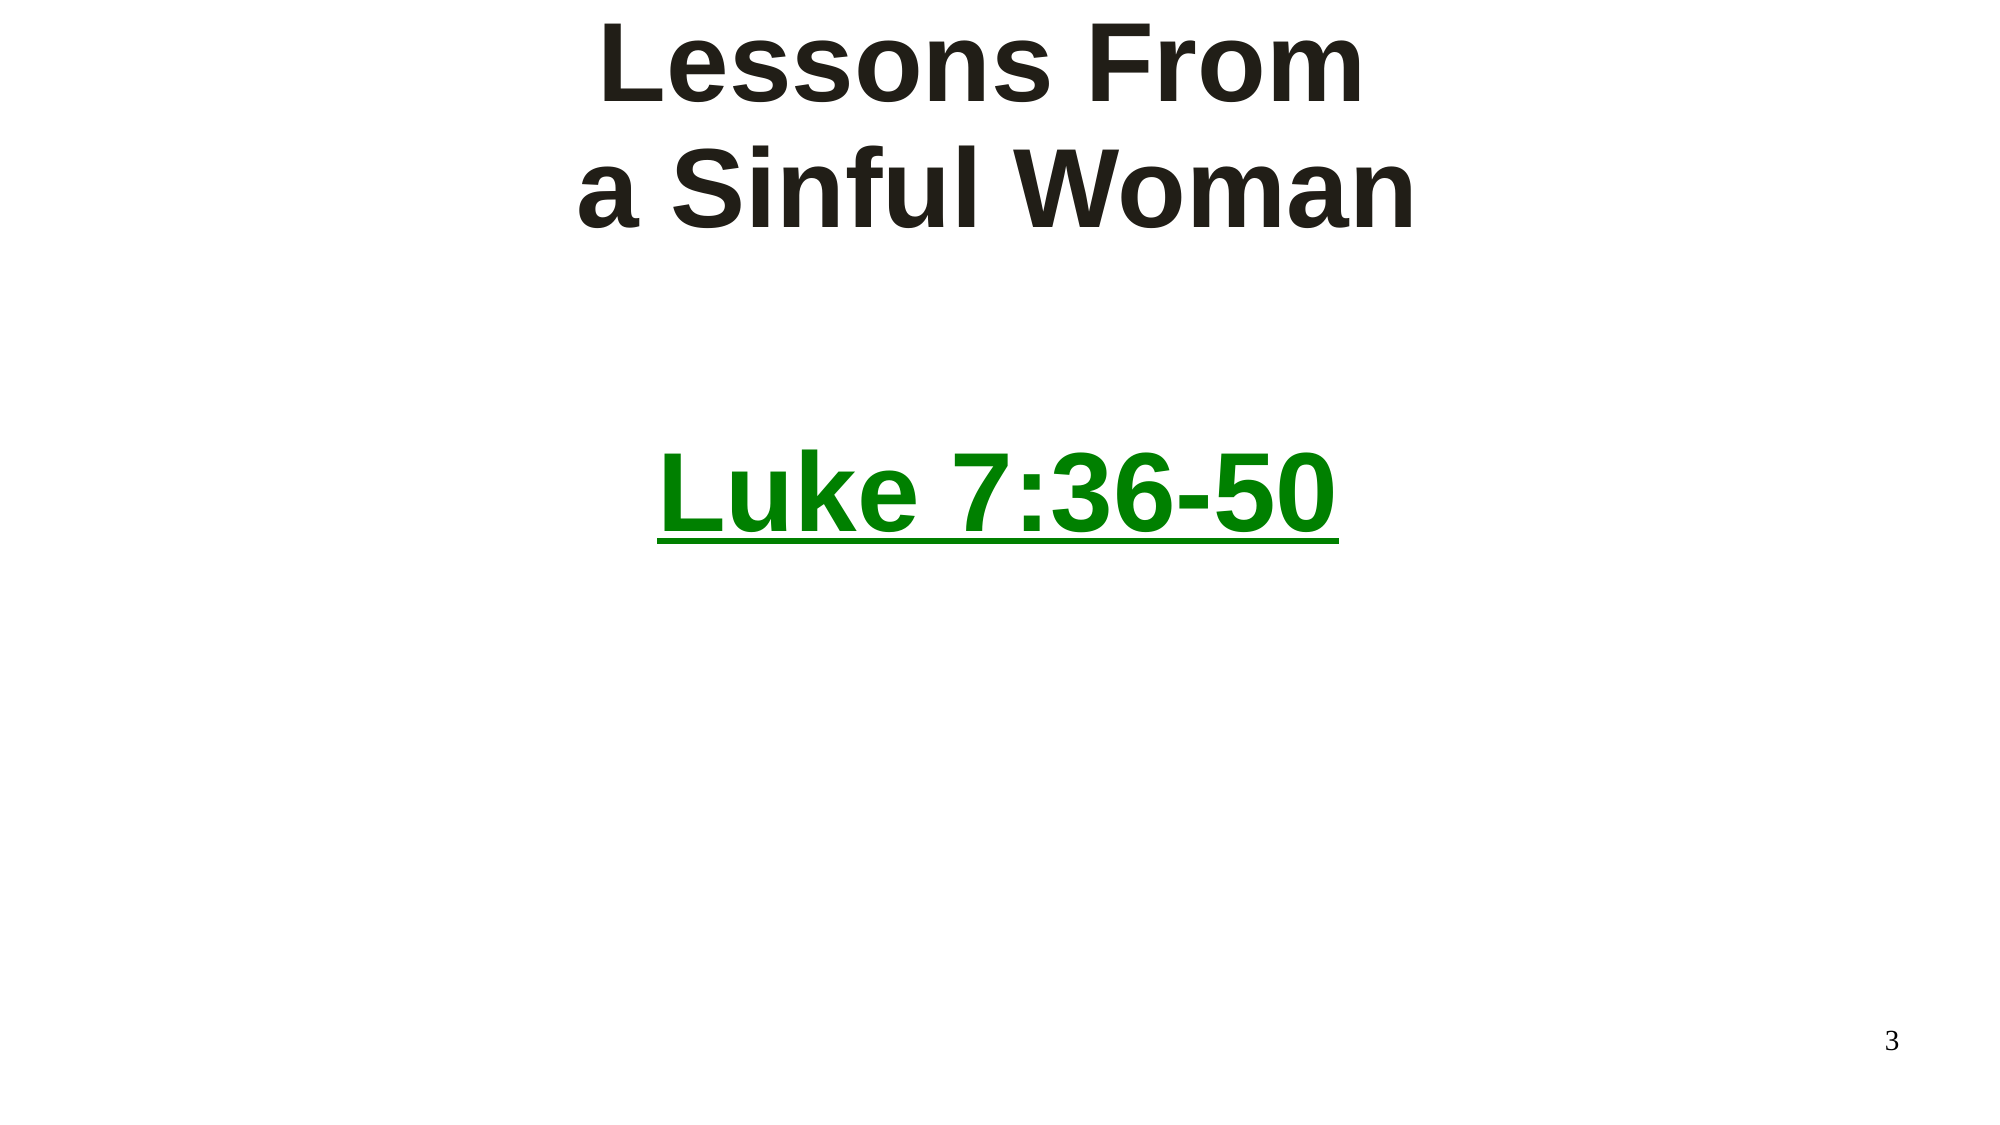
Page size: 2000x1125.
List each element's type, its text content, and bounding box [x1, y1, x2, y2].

list Lessons From a Sinful Woman Luke 7:36-50 [0, 0, 1996, 1123]
